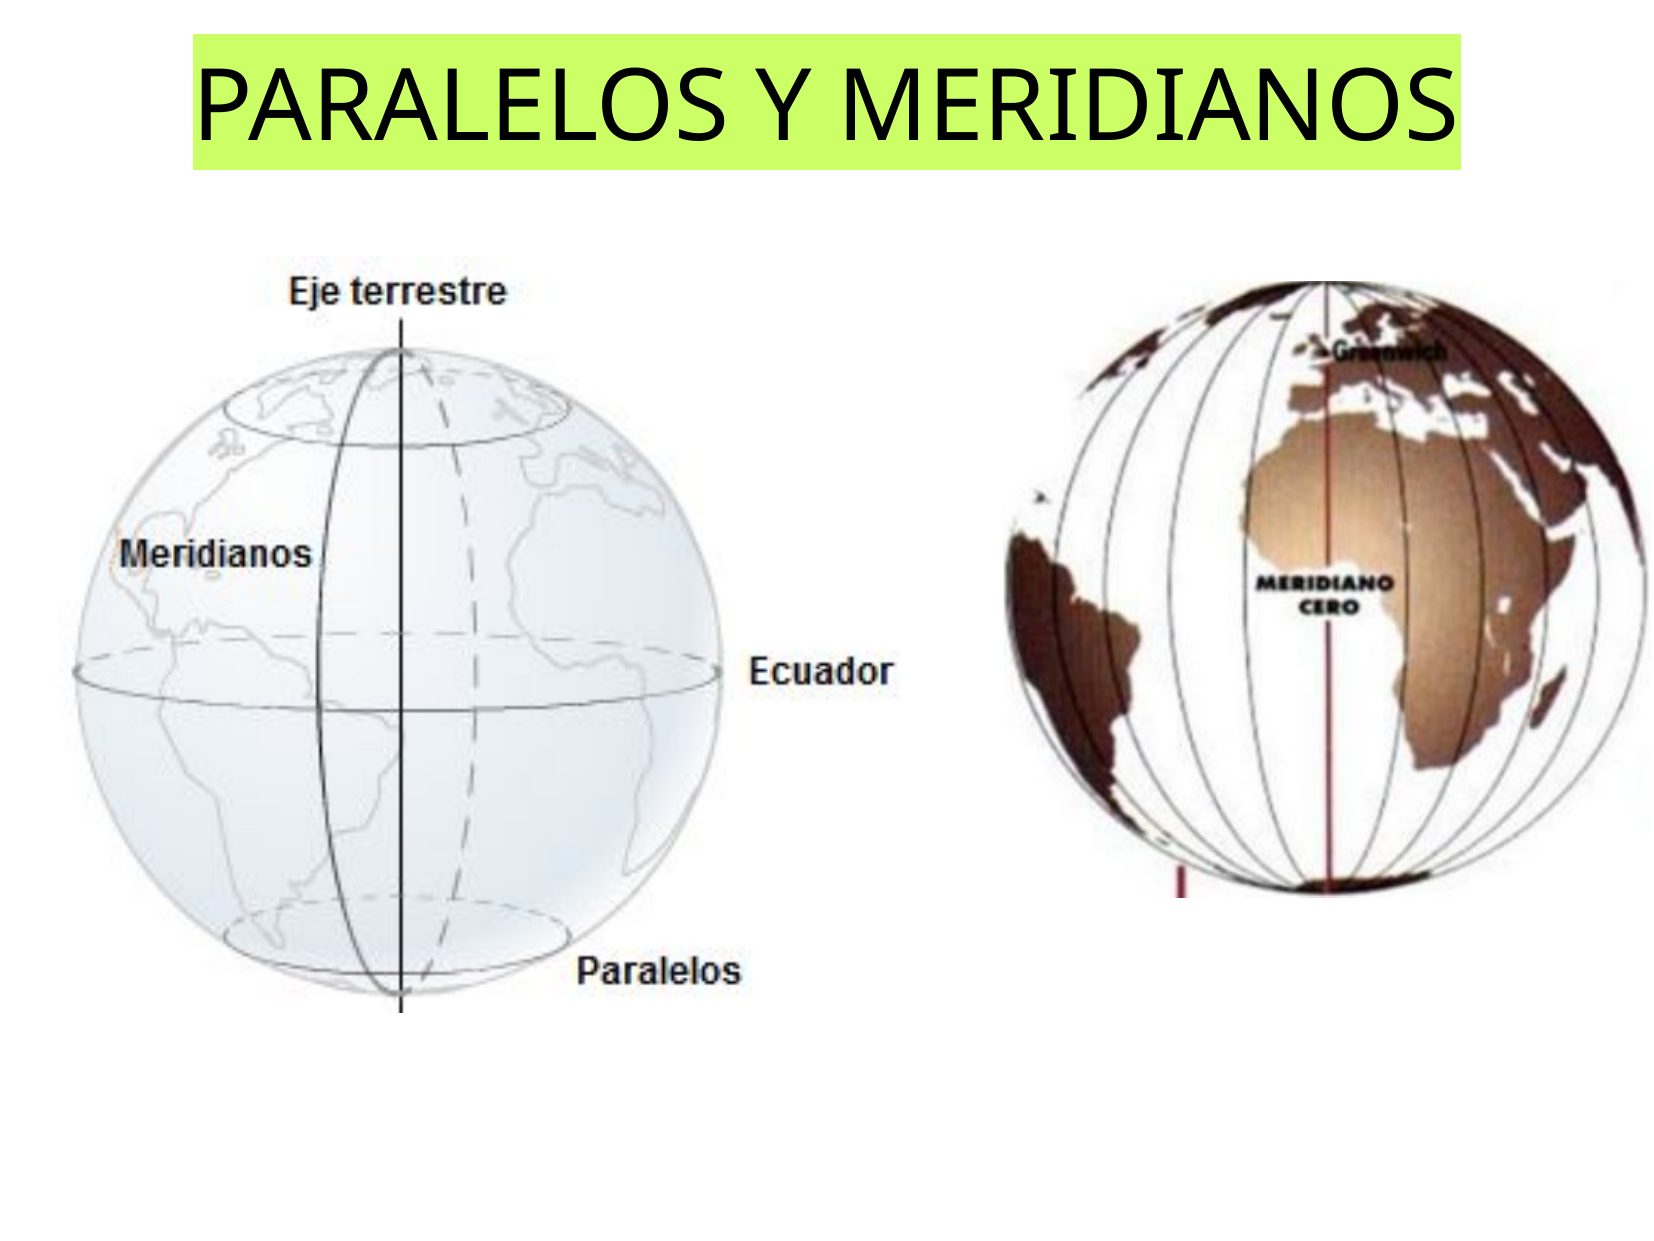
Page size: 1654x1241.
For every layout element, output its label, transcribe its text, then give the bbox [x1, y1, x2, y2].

title PARALELOS Y MERIDIANOS [82, 17, 1571, 289]
picture [1003, 281, 1651, 898]
picture [0, 256, 910, 1013]
